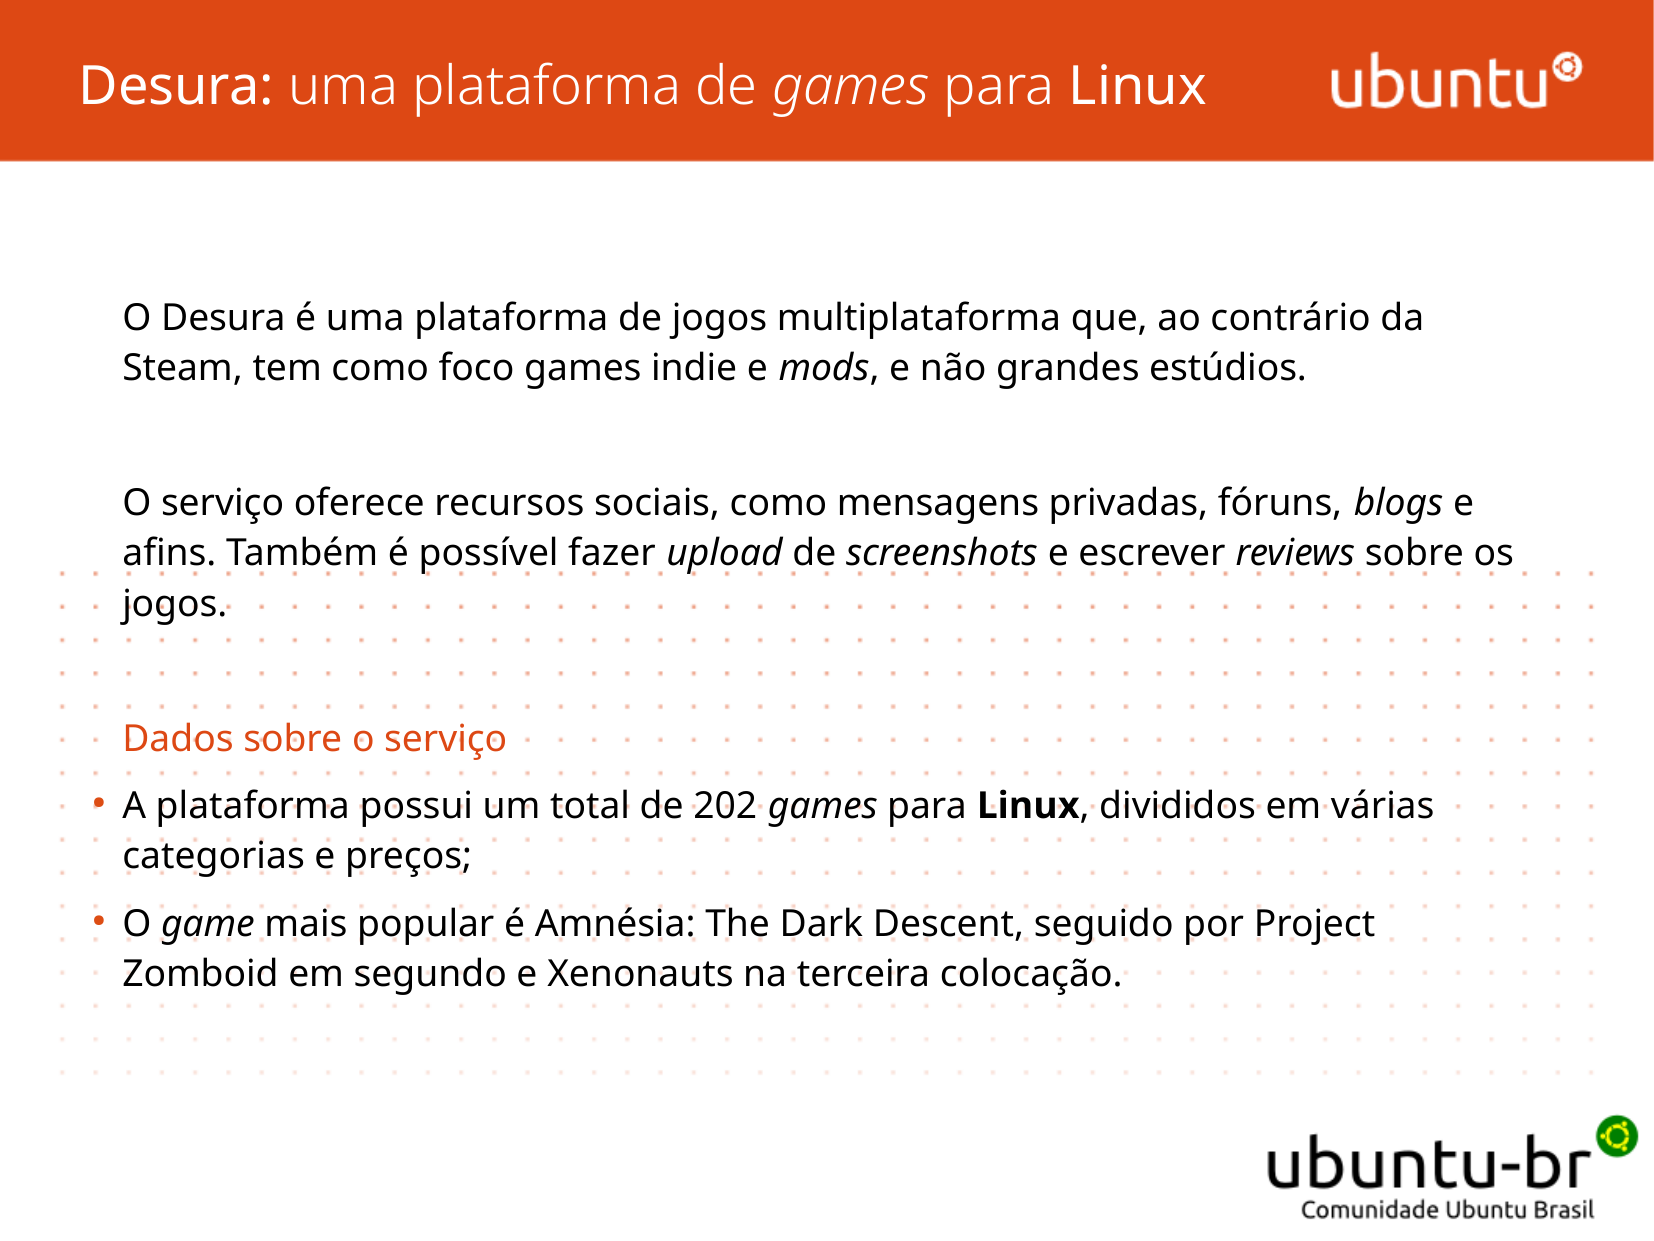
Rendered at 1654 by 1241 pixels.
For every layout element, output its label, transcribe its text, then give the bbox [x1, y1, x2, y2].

title Desura: uma plataforma de games para Linux [41, 31, 1300, 136]
list O Desura é uma plataforma de jogos multiplataforma que, ao contrário da Steam, tem como foco games indie e mods, e não grandes estúdios. O serviço oferece recursos sociais, como mensagens privadas, fóruns, blogs e afins. Também é possível fazer upload de screenshots e escrever reviews sobre os jogos. Dados sobre o serviço A plataforma possui um total de 202 games para Linux, divididos em várias categorias e preços; O game mais popular é Amnésia: The Dark Descent, seguido por Project Zomboid em segundo e Xenonauts na terceira colocação. [82, 290, 1538, 1010]
picture [0, 0, 1654, 1241]
